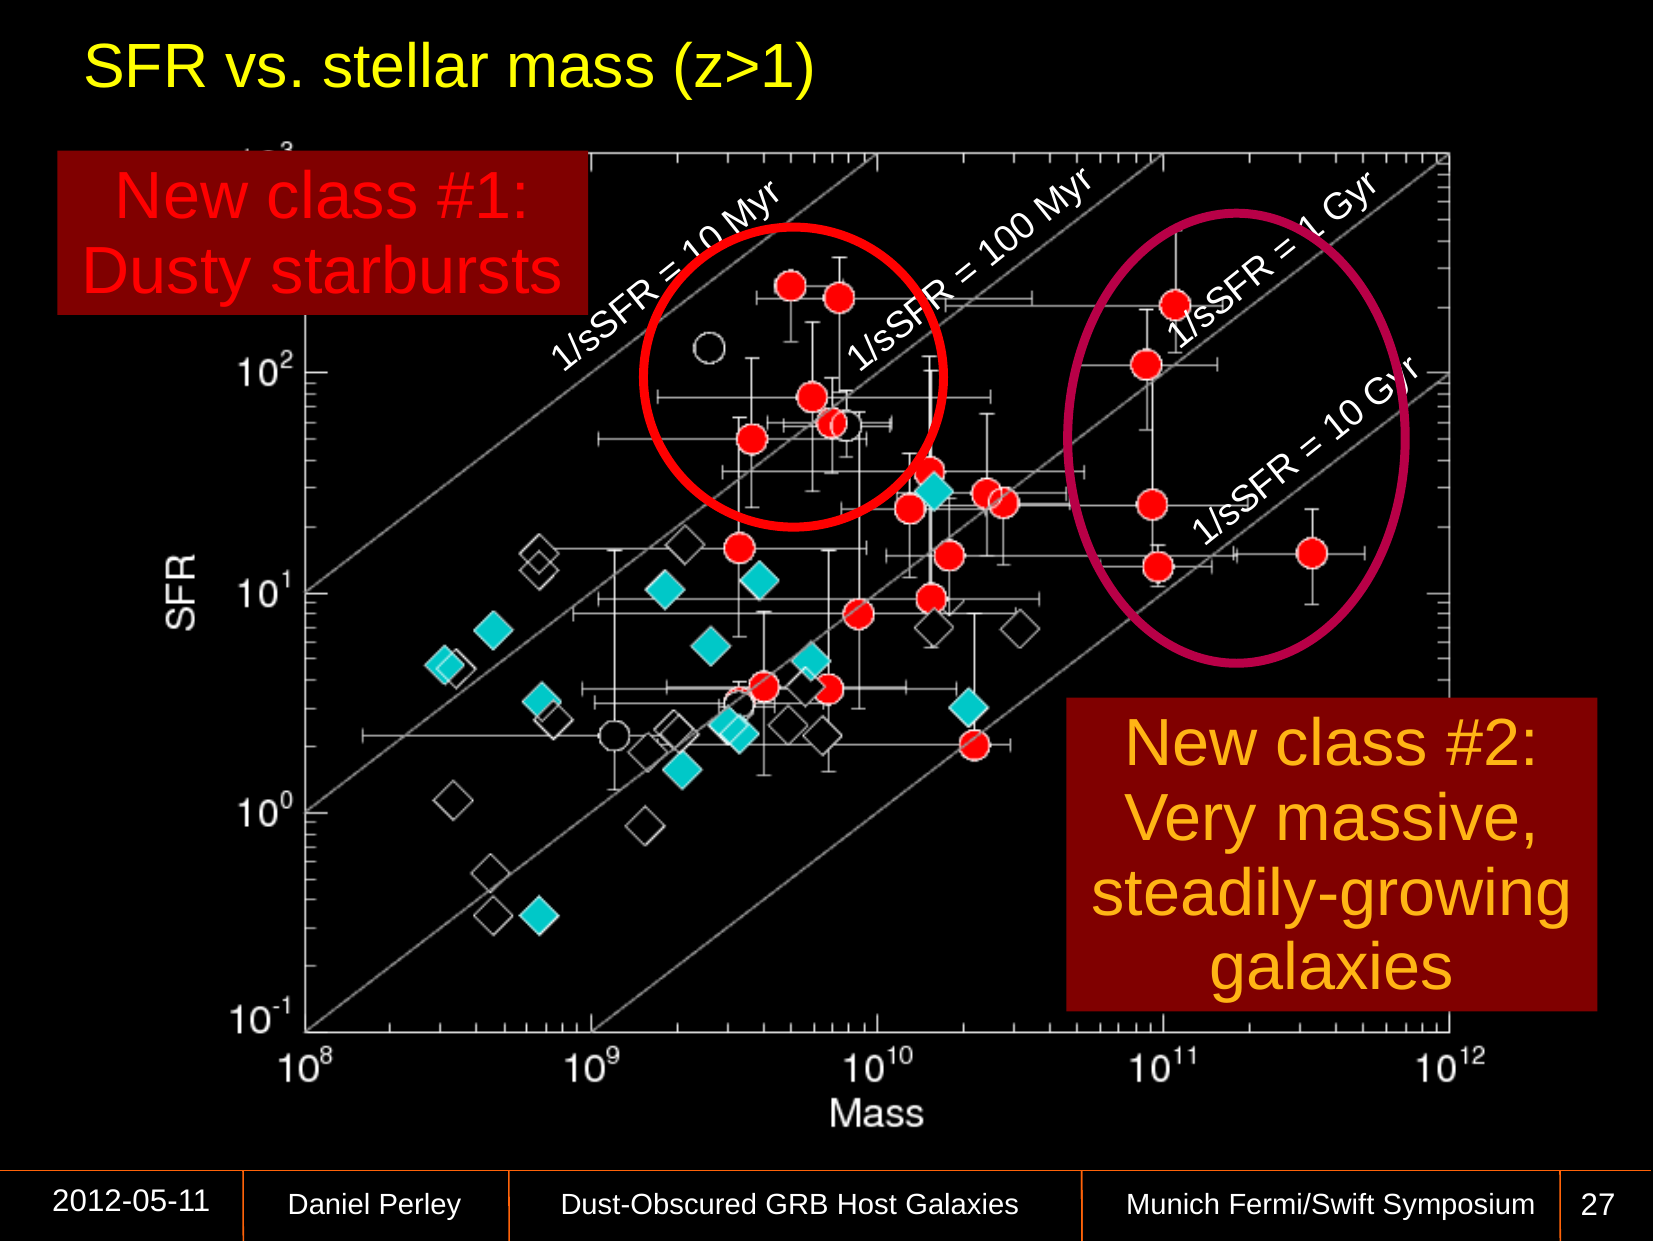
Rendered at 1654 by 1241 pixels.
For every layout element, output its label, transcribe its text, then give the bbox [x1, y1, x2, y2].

picture [650, 242, 935, 522]
picture [150, 122, 1501, 1129]
text_box 1/sSFR = 10 Gyr [1167, 348, 1400, 607]
text_box 1/sSFR = 100 Myr [913, 132, 1165, 398]
text_box New class #1: Dusty starbursts [57, 150, 589, 315]
text_box 1/sSFR = 10 Gyr [1394, 325, 1481, 465]
text_box 1/sSFR = 10 Myr [648, 232, 845, 399]
text_box 1/sSFR = 100 Myr [822, 284, 939, 441]
text_box 1/sSFR = 1 Gyr [1141, 223, 1325, 372]
text_box New class #2: Very massive, steadily-growing galaxies [1066, 697, 1598, 1012]
text_box 1/sSFR = 10 Myr [526, 132, 870, 441]
title SFR vs. stellar mass (z>1) [83, 25, 1573, 107]
text_box 1/sSFR = 1 Gyr [1280, 138, 1412, 246]
